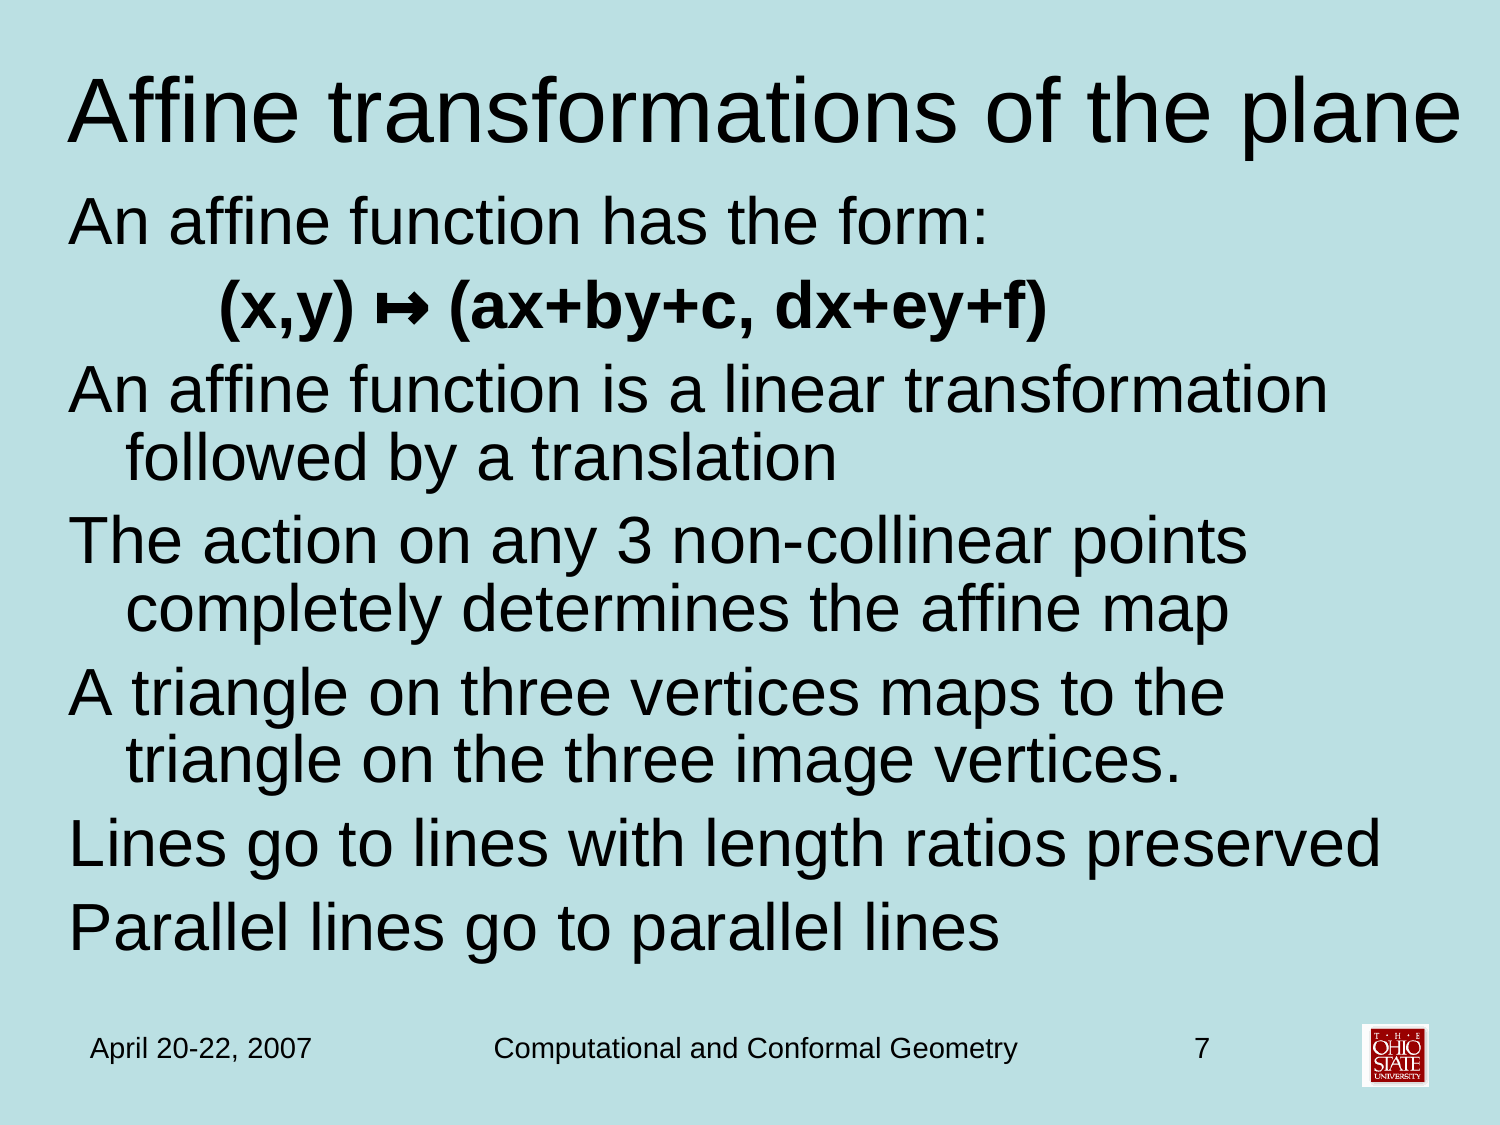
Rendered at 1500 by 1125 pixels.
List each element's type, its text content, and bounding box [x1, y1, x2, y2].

list An affine function has the form: (x,y)  (ax+by+c, dx+ey+f) An affine function is a linear transformation followed by a translation The action on any 3 non-collinear points completely determines the affine map A triangle on three vertices maps to the triangle on the three image vertices. Lines go to lines with length ratios preserved Parallel lines go to parallel lines [54, 183, 1455, 1090]
title Affine transformations of the plane [32, 16, 1500, 205]
